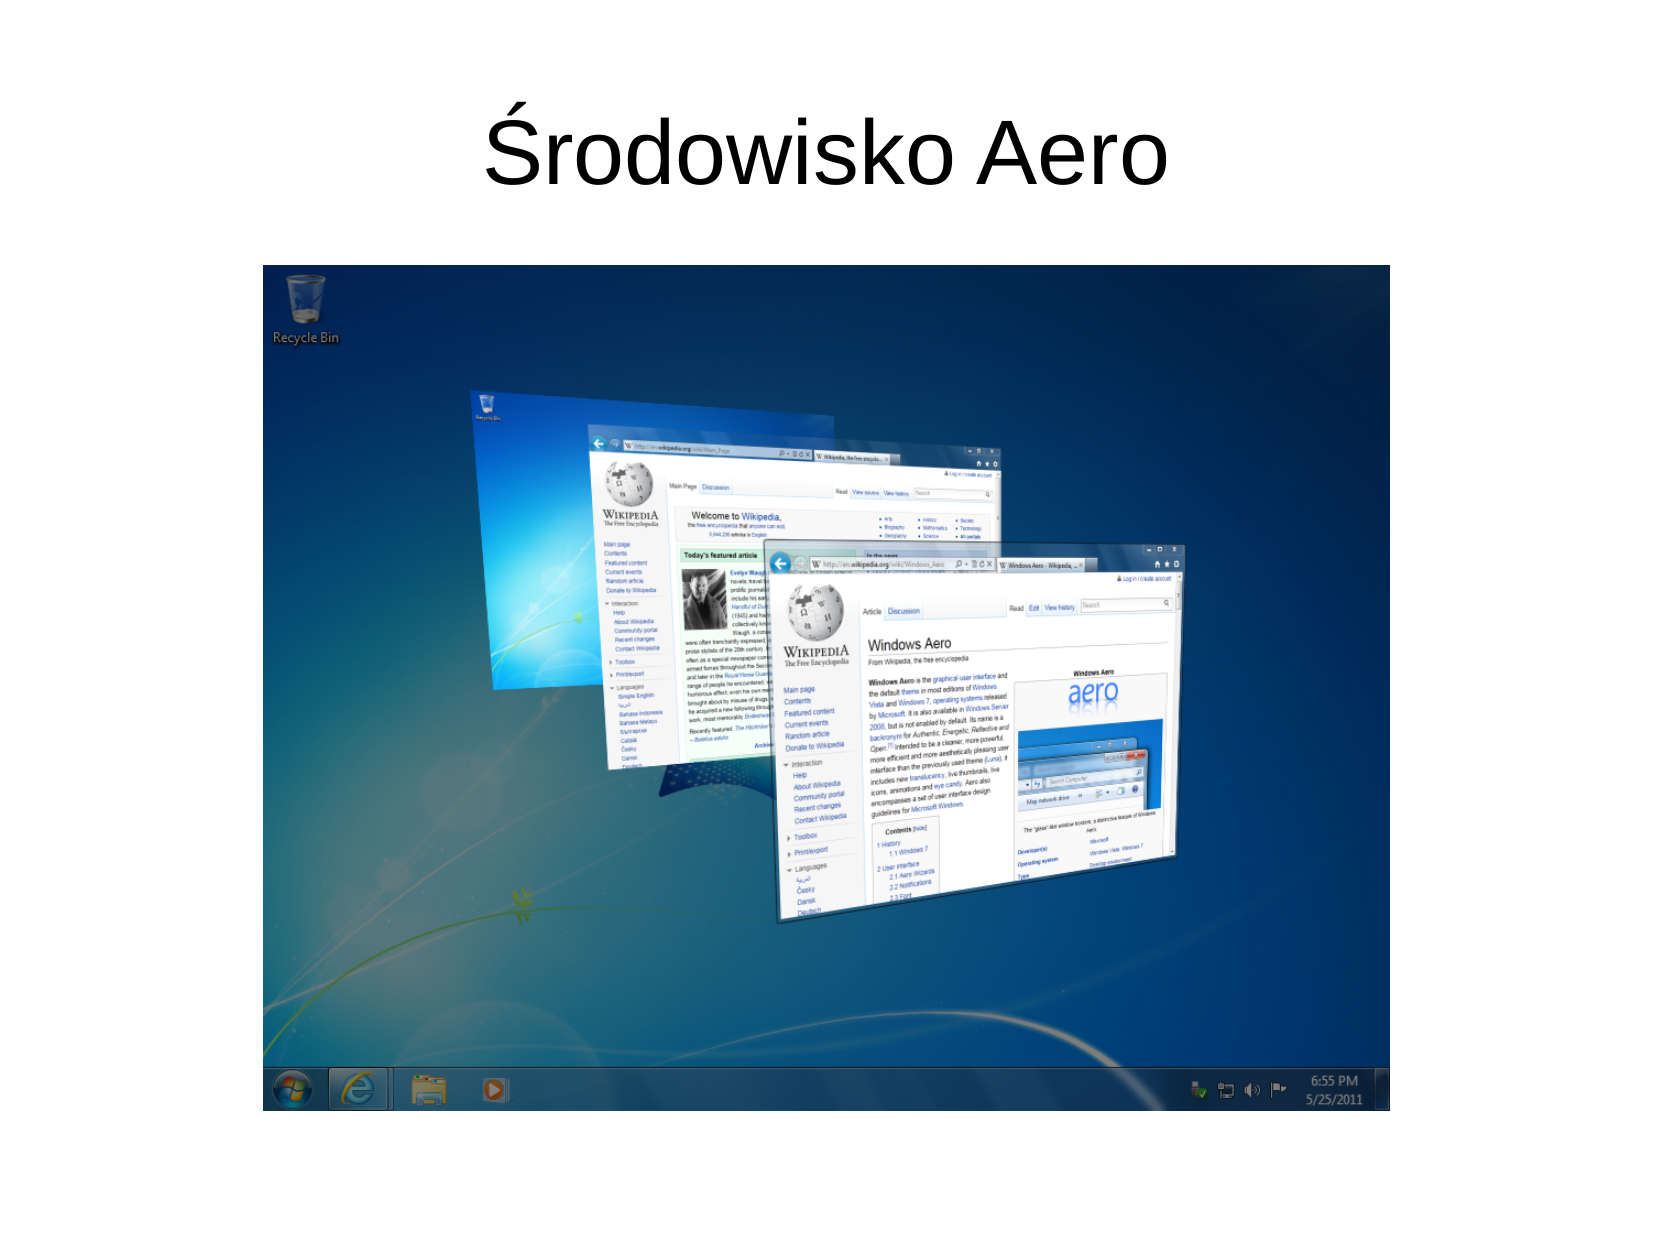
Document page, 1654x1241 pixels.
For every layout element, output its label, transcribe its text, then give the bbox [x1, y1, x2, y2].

picture [263, 265, 1390, 1111]
title Środowisko Aero [82, 49, 1571, 257]
